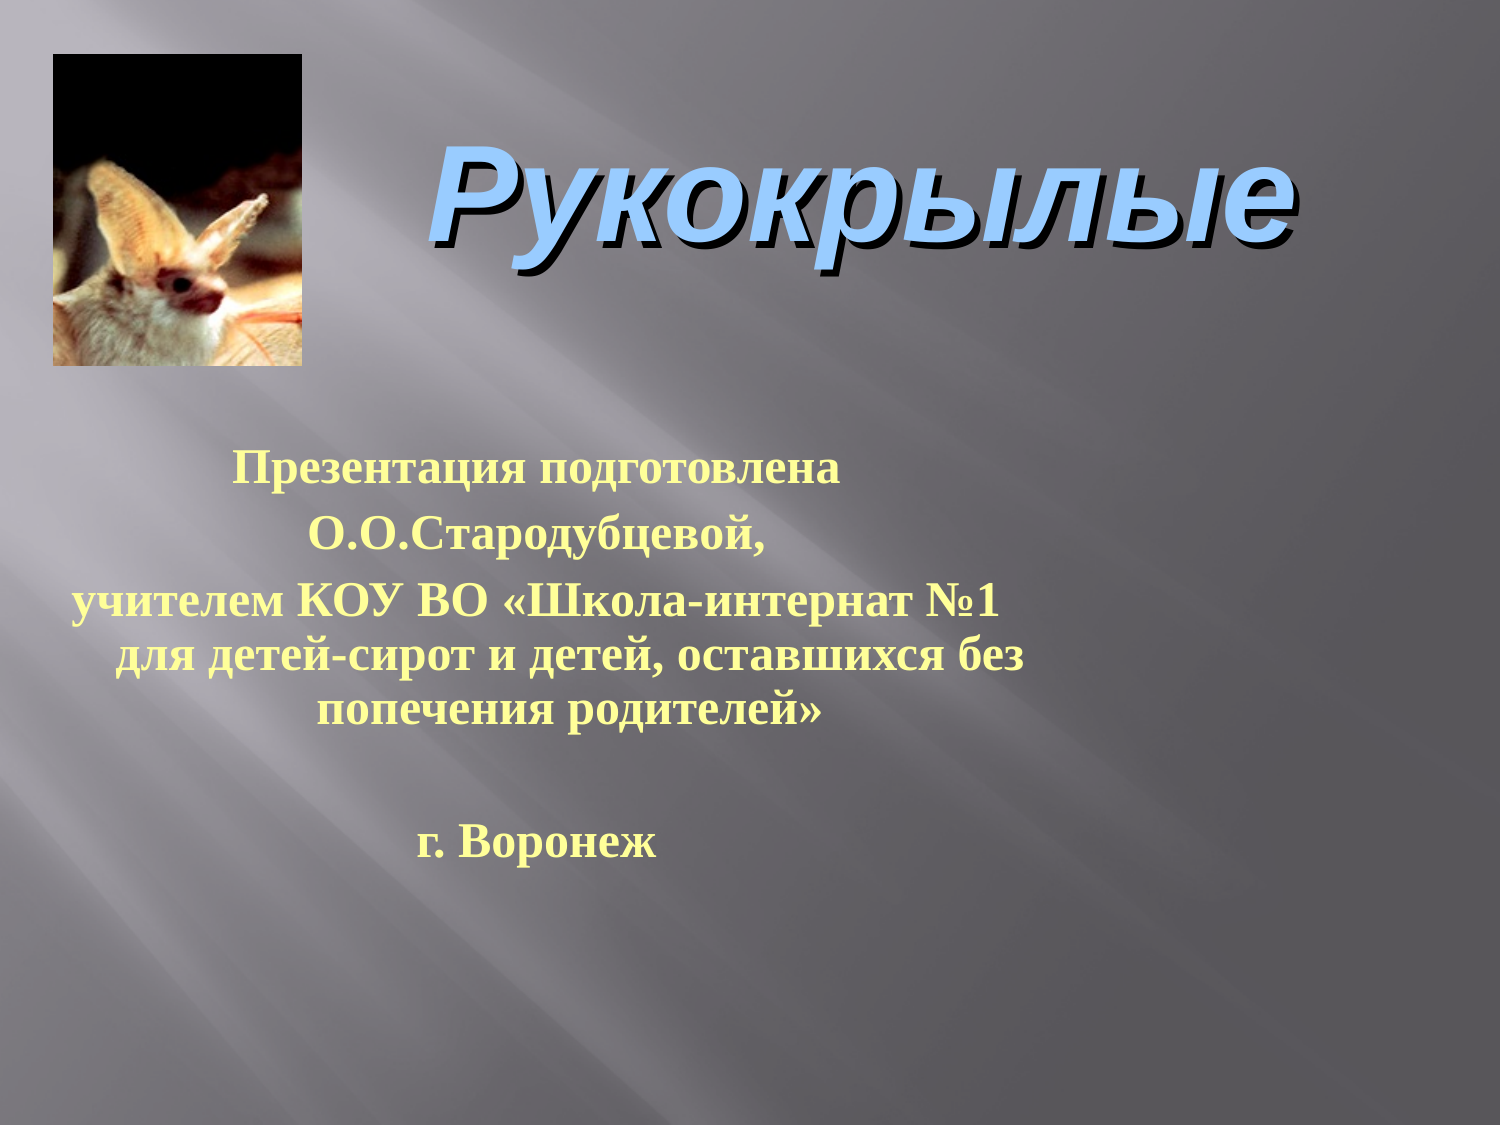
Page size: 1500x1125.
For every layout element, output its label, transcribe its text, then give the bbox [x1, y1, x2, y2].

picture [53, 54, 302, 366]
title Рукокрылые [302, 66, 1500, 308]
subtitle Презентация подготовлена О.О.Стародубцевой, учителем КОУ ВО «Школа-интернат №1 для детей-сирот и детей, оставшихся без попечения родителей» г. Воронеж [0, 432, 1051, 881]
